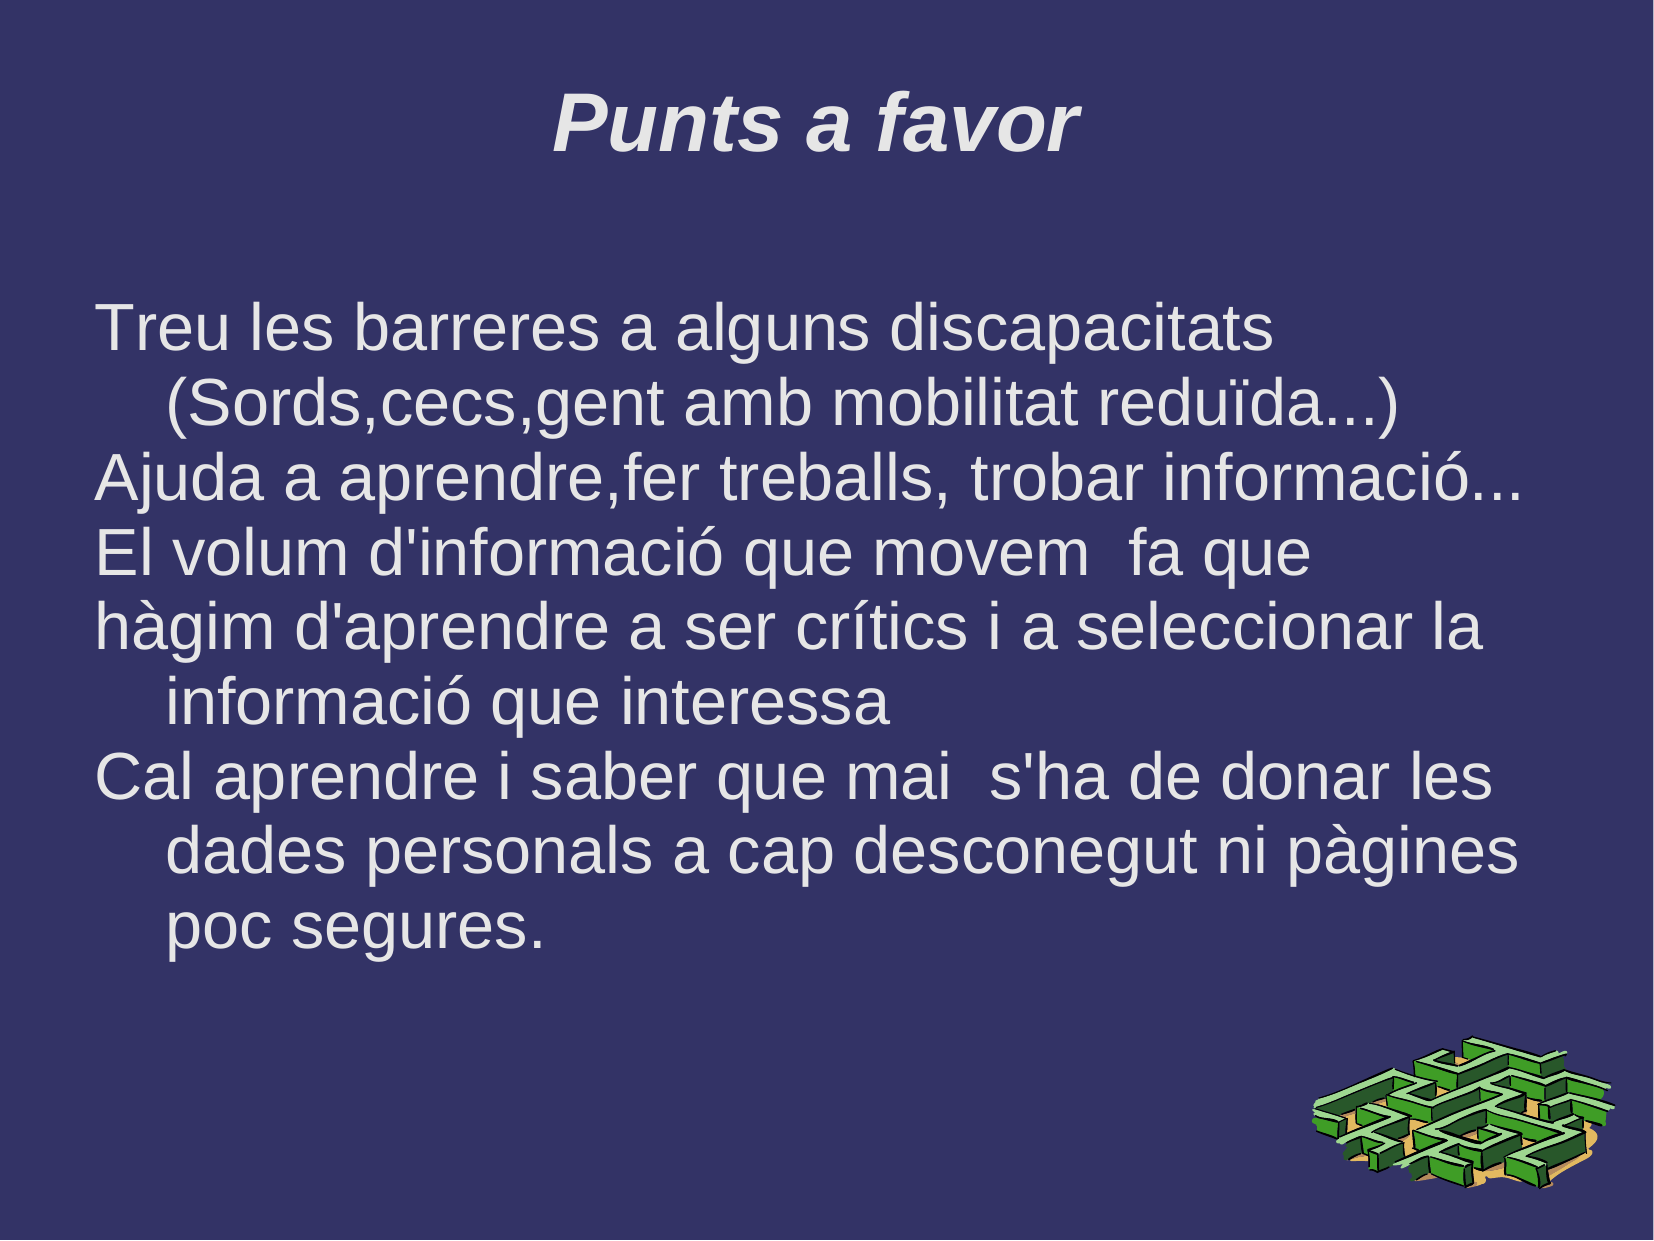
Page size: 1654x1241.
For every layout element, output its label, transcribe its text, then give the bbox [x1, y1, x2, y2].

list Treu les barreres a alguns discapacitats (Sords,cecs,gent amb mobilitat reduïda...) Ajuda a aprendre,fer treballs, trobar informació... El volum d'informació que movem fa que hàgim d'aprendre a ser crítics i a seleccionar la informació que interessa Cal aprendre i saber que mai s'ha de donar les dades personals a cap desconegut ni pàgines poc segures. [82, 290, 1571, 1109]
title Punts a favor [121, 19, 1534, 227]
